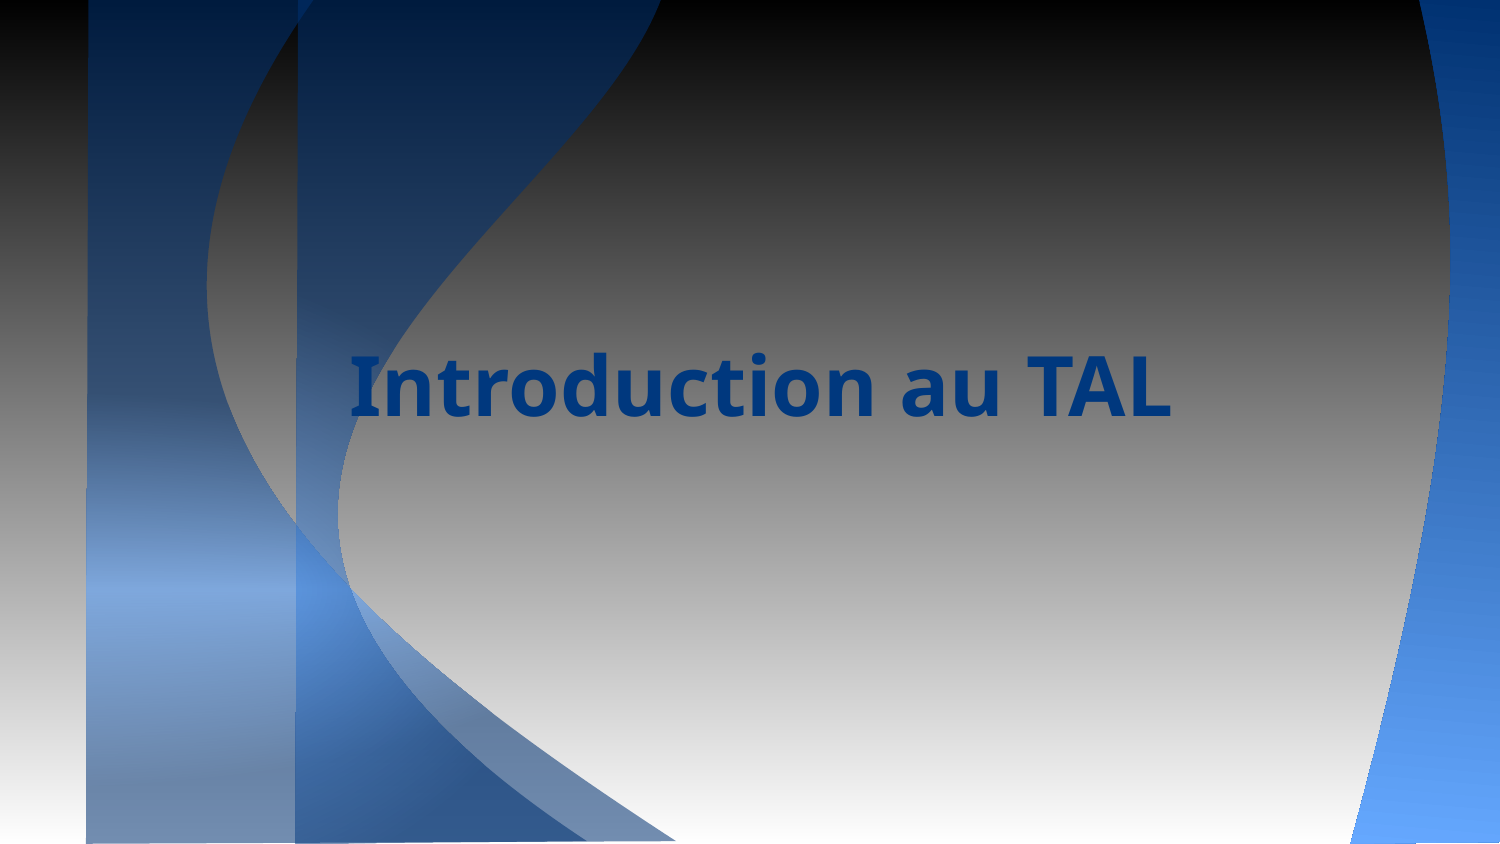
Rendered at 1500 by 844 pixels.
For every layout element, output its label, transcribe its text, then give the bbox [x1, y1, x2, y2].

title Introduction au TAL [75, 285, 1425, 449]
